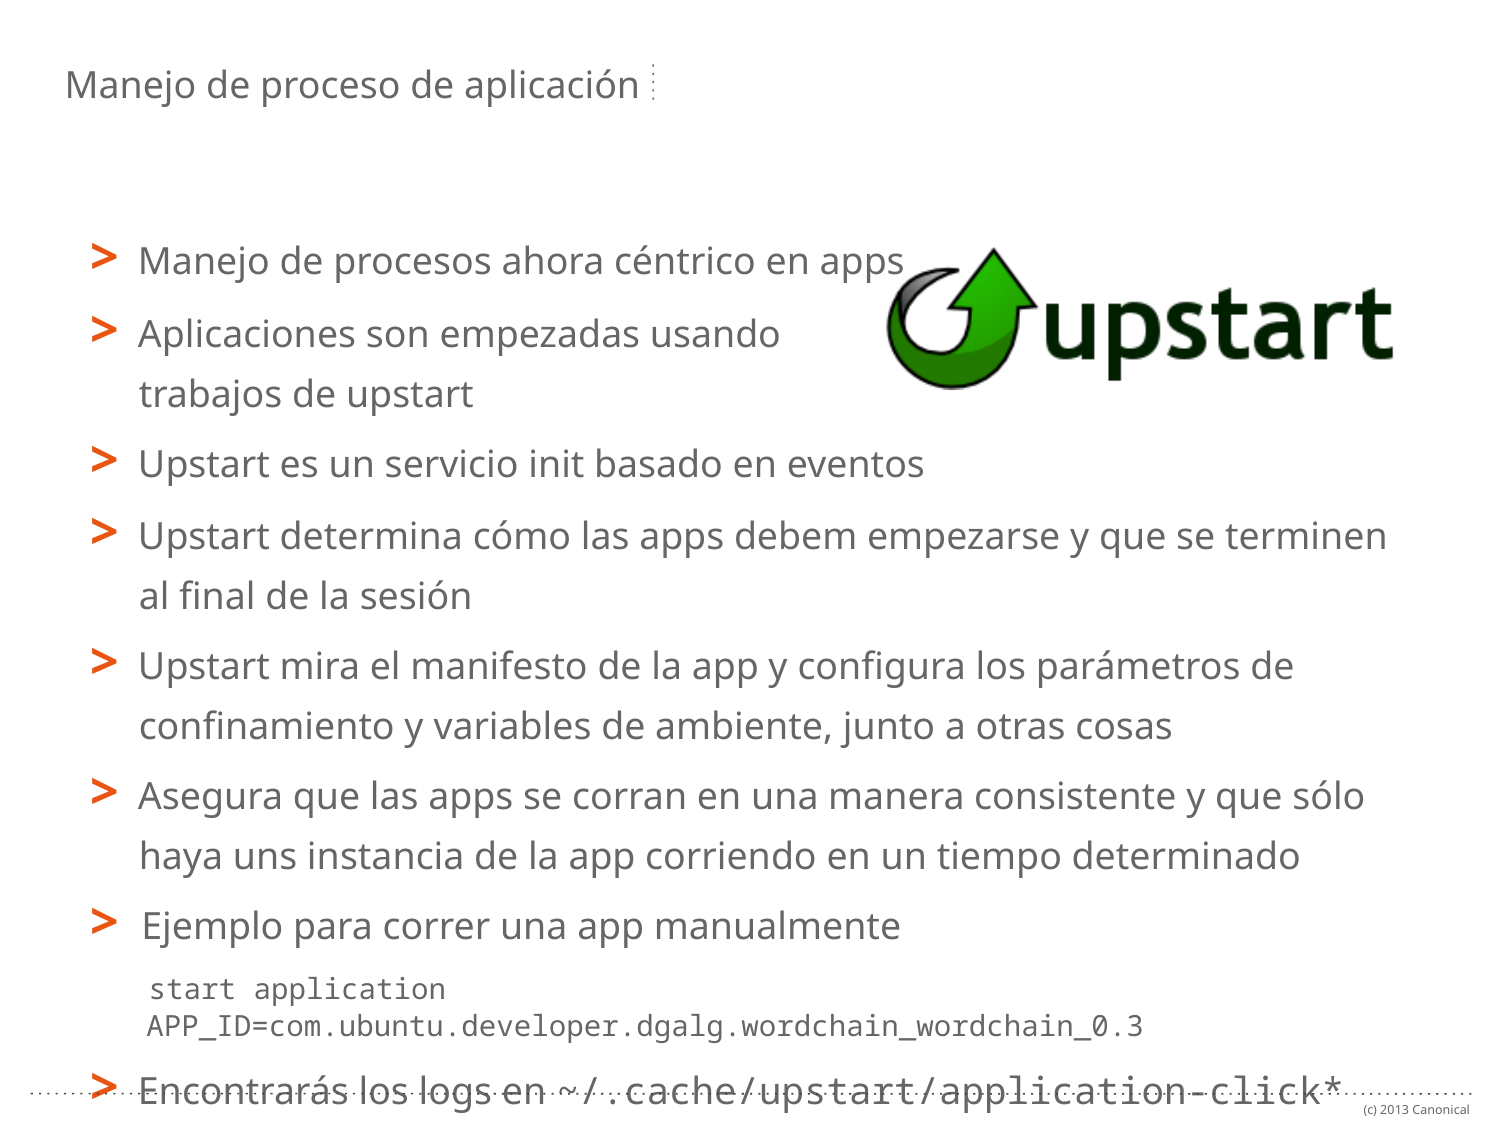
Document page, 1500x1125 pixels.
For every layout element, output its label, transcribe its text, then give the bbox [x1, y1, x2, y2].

title Manejo de proceso de aplicación [49, 53, 662, 114]
text_box (c) 2013 Canonical [19, 1099, 1485, 1119]
picture [885, 247, 1418, 390]
list > Manejo de procesos ahora céntrico en apps > Aplicaciones son empezadas usando trabajos de upstart > Upstart es un servicio init basado en eventos > Upstart determina cómo las apps debem empezarse y que se terminen al final de la sesión > Upstart mira el manifesto de la app y configura los parámetros de confinamiento y variables de ambiente, junto a otras cosas > Asegura que las apps se corran en una manera consistente y que sólo haya uns instancia de la app corriendo en un tiempo determinado > Ejemplo para correr una app manualmente start application APP_ID=com.ubuntu.developer.dgalg.wordchain_wordchain_0.3 > Encontrarás los logs en ~/.cache/upstart/application-click* [75, 209, 1425, 1078]
